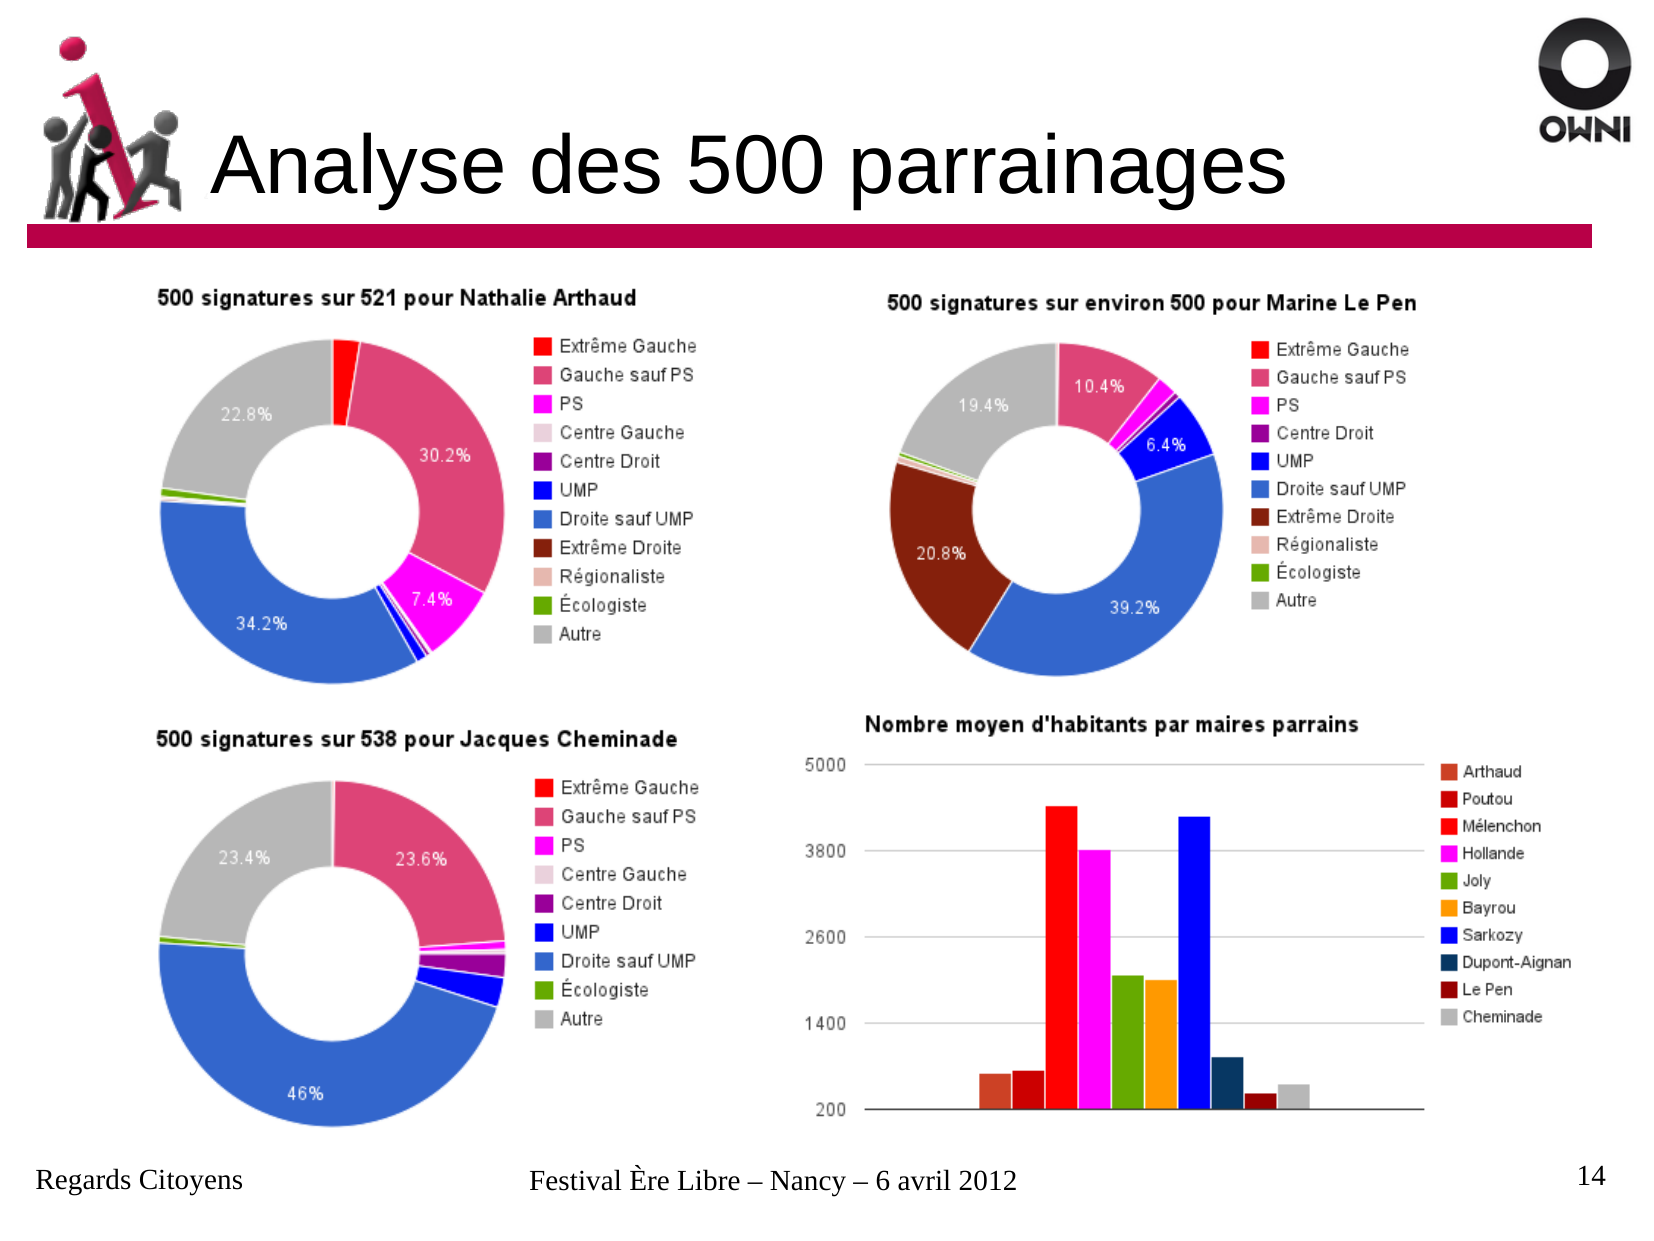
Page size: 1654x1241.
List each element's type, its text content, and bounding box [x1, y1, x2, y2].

picture [27, 31, 208, 224]
picture [122, 271, 740, 1152]
picture [791, 271, 1589, 1130]
title Analyse des 500 parrainages [210, 60, 1599, 268]
picture [1517, 11, 1654, 148]
